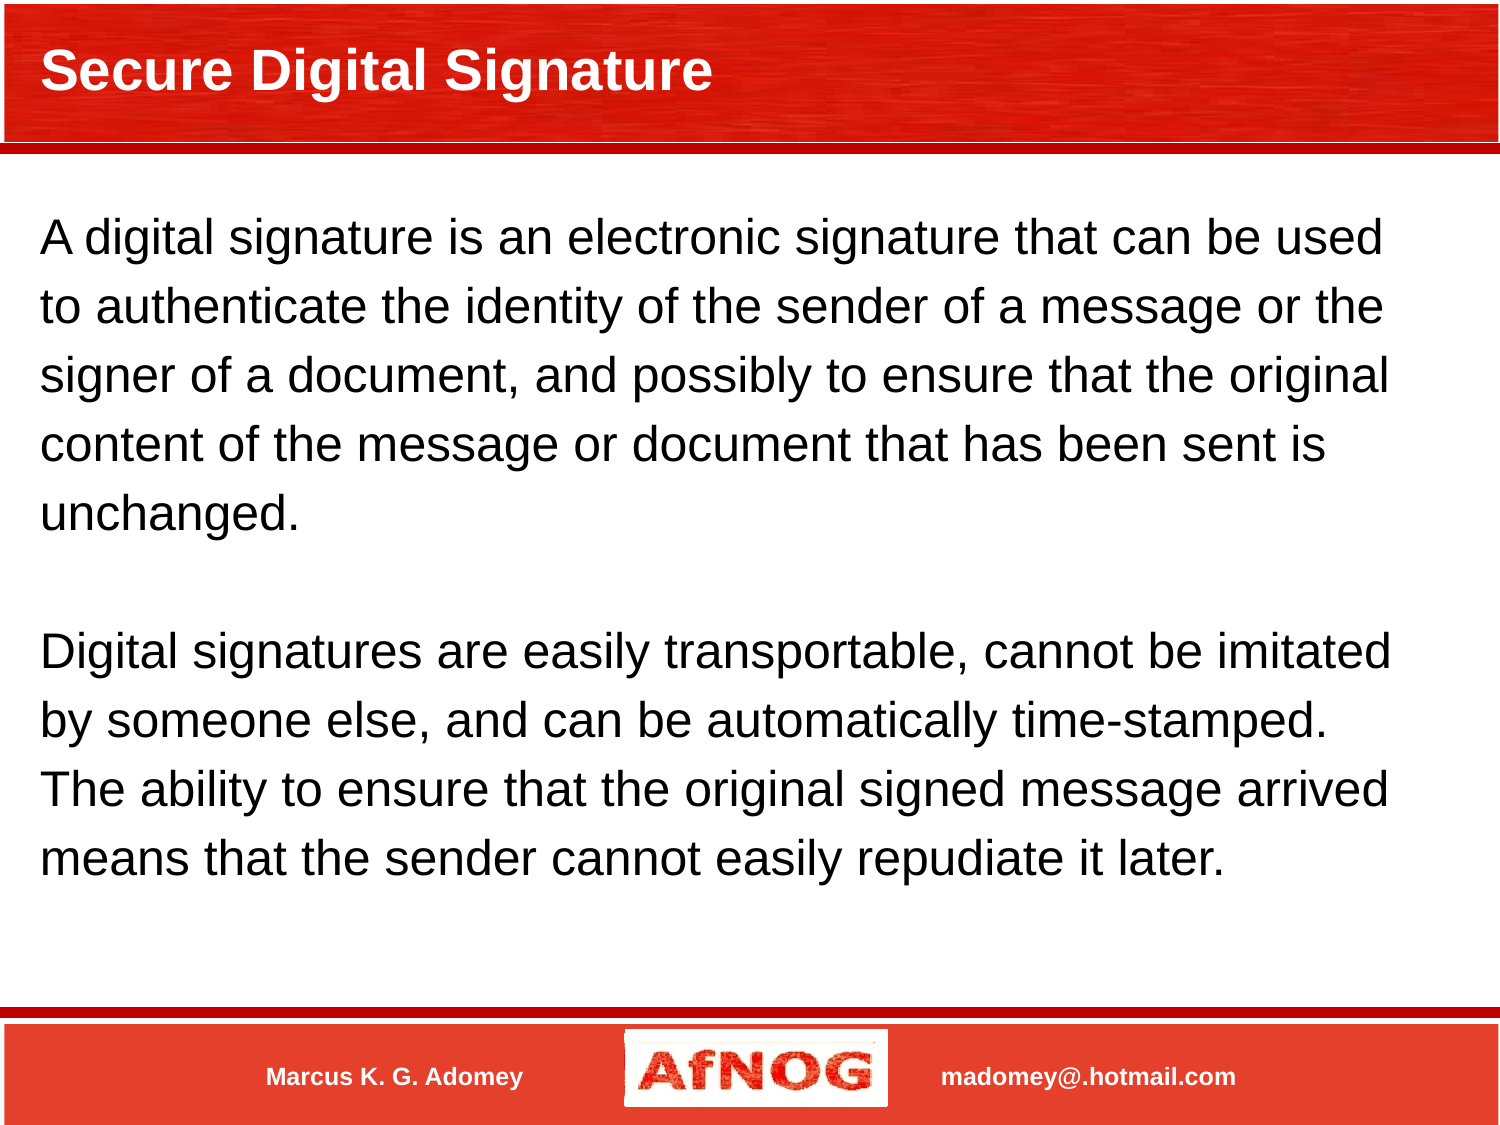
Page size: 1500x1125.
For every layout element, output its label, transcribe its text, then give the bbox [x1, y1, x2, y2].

text_box Secure Digital Signature [25, 24, 888, 111]
text_box A digital signature is an electronic signature that can be used to authenticate the identity of the sender of a message or the signer of a document, and possibly to ensure that the original content of the message or document that has been sent is unchanged. Digital signatures are easily transportable, cannot be imitated by someone else, and can be automatically time-stamped. The ability to ensure that the original signed message arrived means that the sender cannot easily repudiate it later. [24, 188, 1426, 901]
